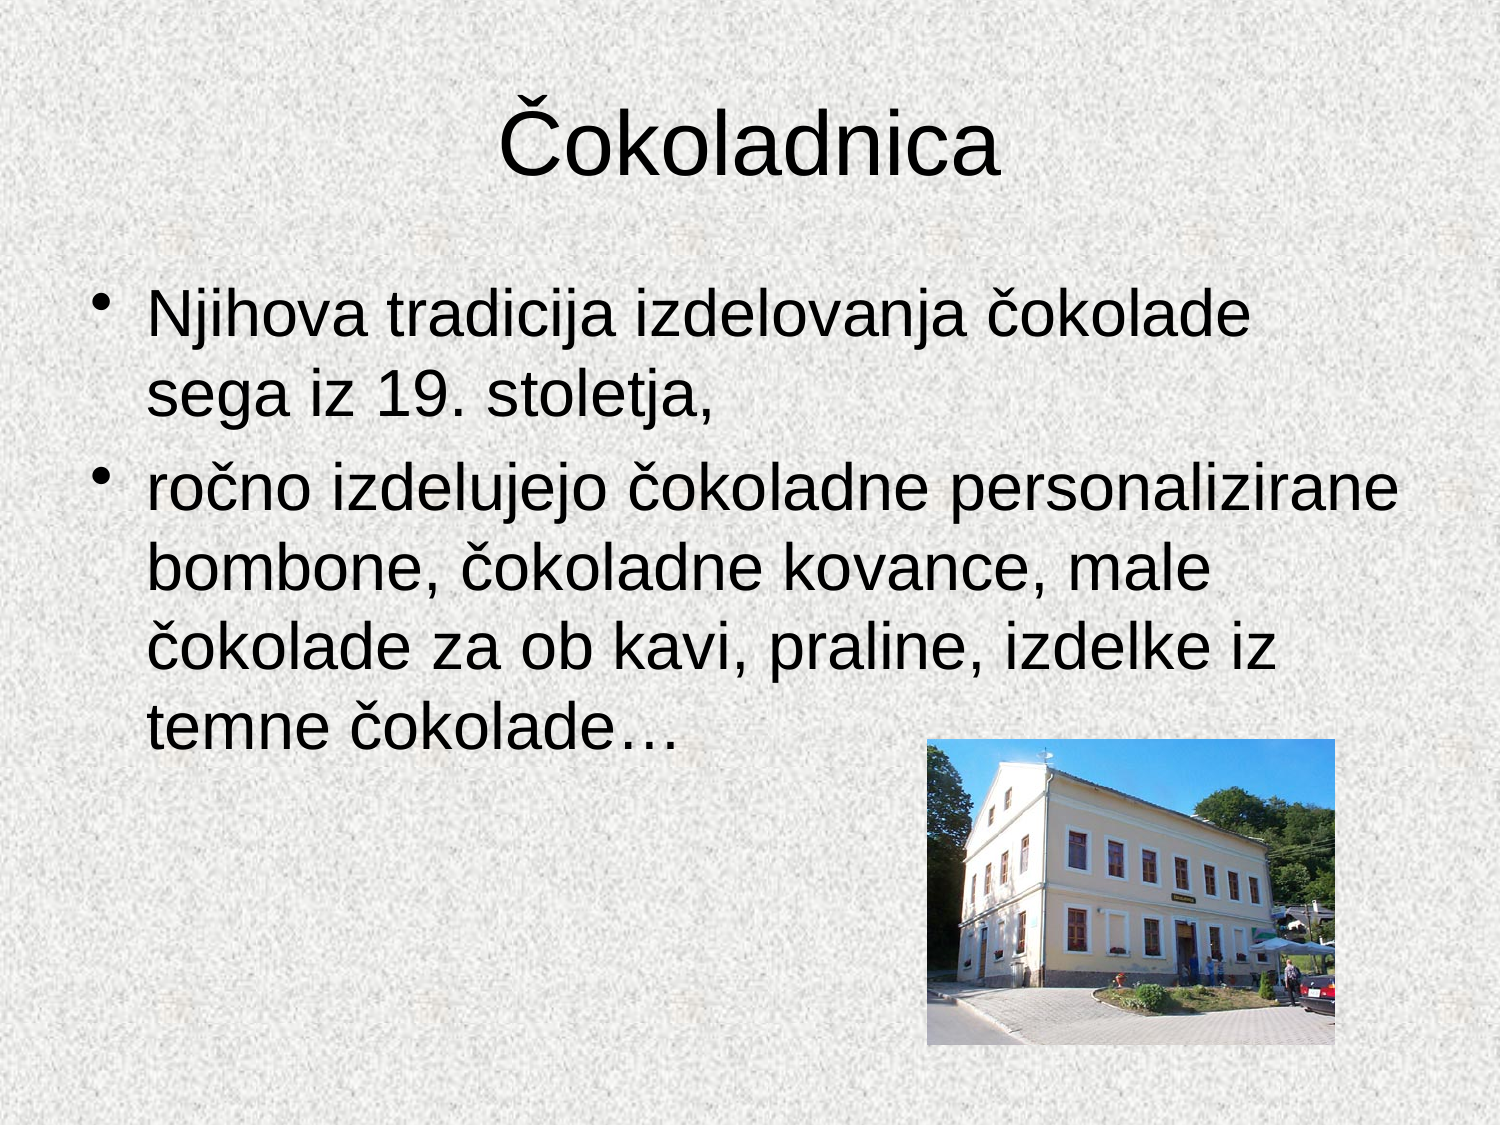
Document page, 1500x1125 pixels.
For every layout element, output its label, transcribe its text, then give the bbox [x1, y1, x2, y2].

title Čokoladnica [75, 45, 1425, 233]
picture [0, 0, 1500, 1125]
list Njihova tradicija izdelovanja čokolade sega iz 19. stoletja, ročno izdelujejo čokoladne personalizirane bombone, čokoladne kovance, male čokolade za ob kavi, praline, izdelke iz temne čokolade… [75, 262, 1425, 1005]
